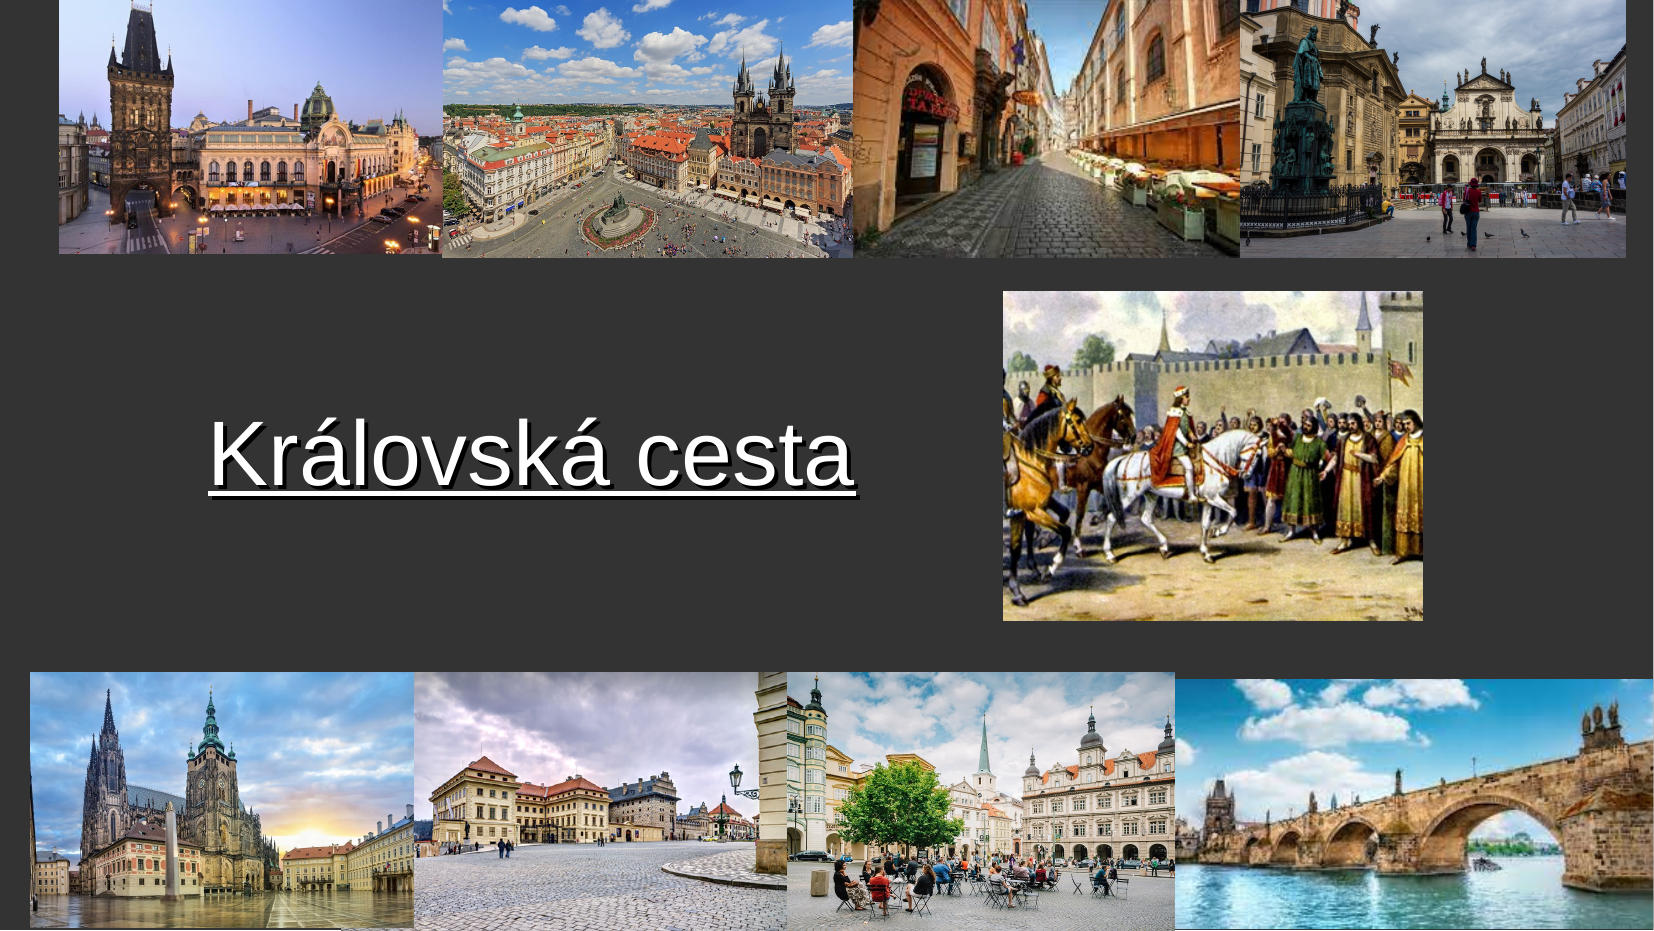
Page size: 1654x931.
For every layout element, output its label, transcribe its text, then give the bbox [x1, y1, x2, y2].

picture [1003, 291, 1423, 621]
picture [59, 0, 1626, 258]
title Královská cesta [29, 376, 1003, 532]
picture [30, 672, 1654, 931]
